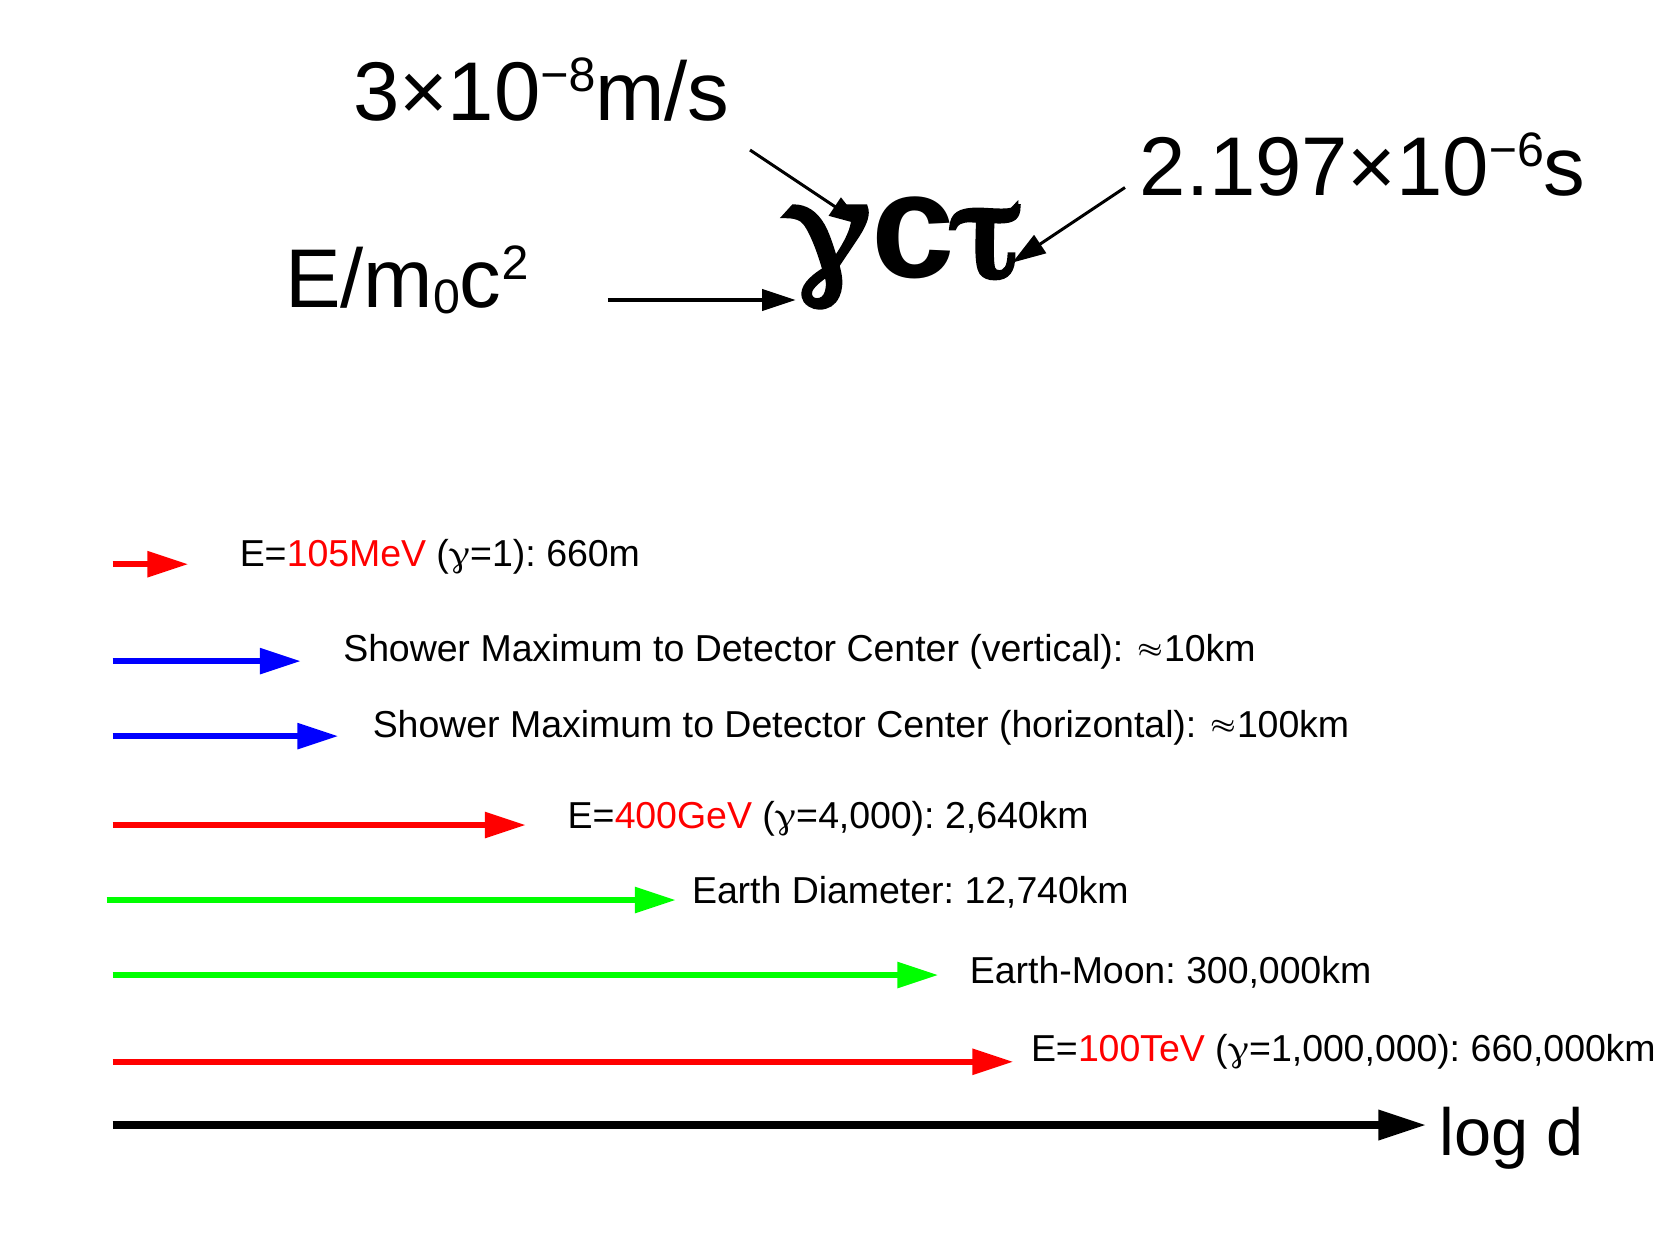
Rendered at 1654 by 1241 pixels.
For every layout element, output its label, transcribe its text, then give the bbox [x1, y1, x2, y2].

text_box Earth Diameter: 12,740km [677, 862, 1139, 934]
text_box Shower Maximum to Detector Center (vertical): 10km [328, 619, 1268, 692]
text_box E=100TeV (g=1,000,000): 660,000km [1016, 1020, 1654, 1091]
text_box 2.197×10−6s [1125, 112, 1590, 251]
text_box Shower Maximum to Detector Center (horizontal): 100km [358, 696, 1361, 769]
text_box log d [1425, 1087, 1599, 1202]
text_box E/m0c2 [270, 225, 544, 389]
text_box E=400GeV (g=4,000): 2,640km [552, 787, 1098, 859]
text_box 3×10−8m/s [338, 37, 751, 176]
text_box Earth-Moon: 300,000km [955, 941, 1388, 1013]
text_box gct [771, 133, 1013, 376]
text_box E=105MeV (g=1): 660m [225, 525, 648, 596]
